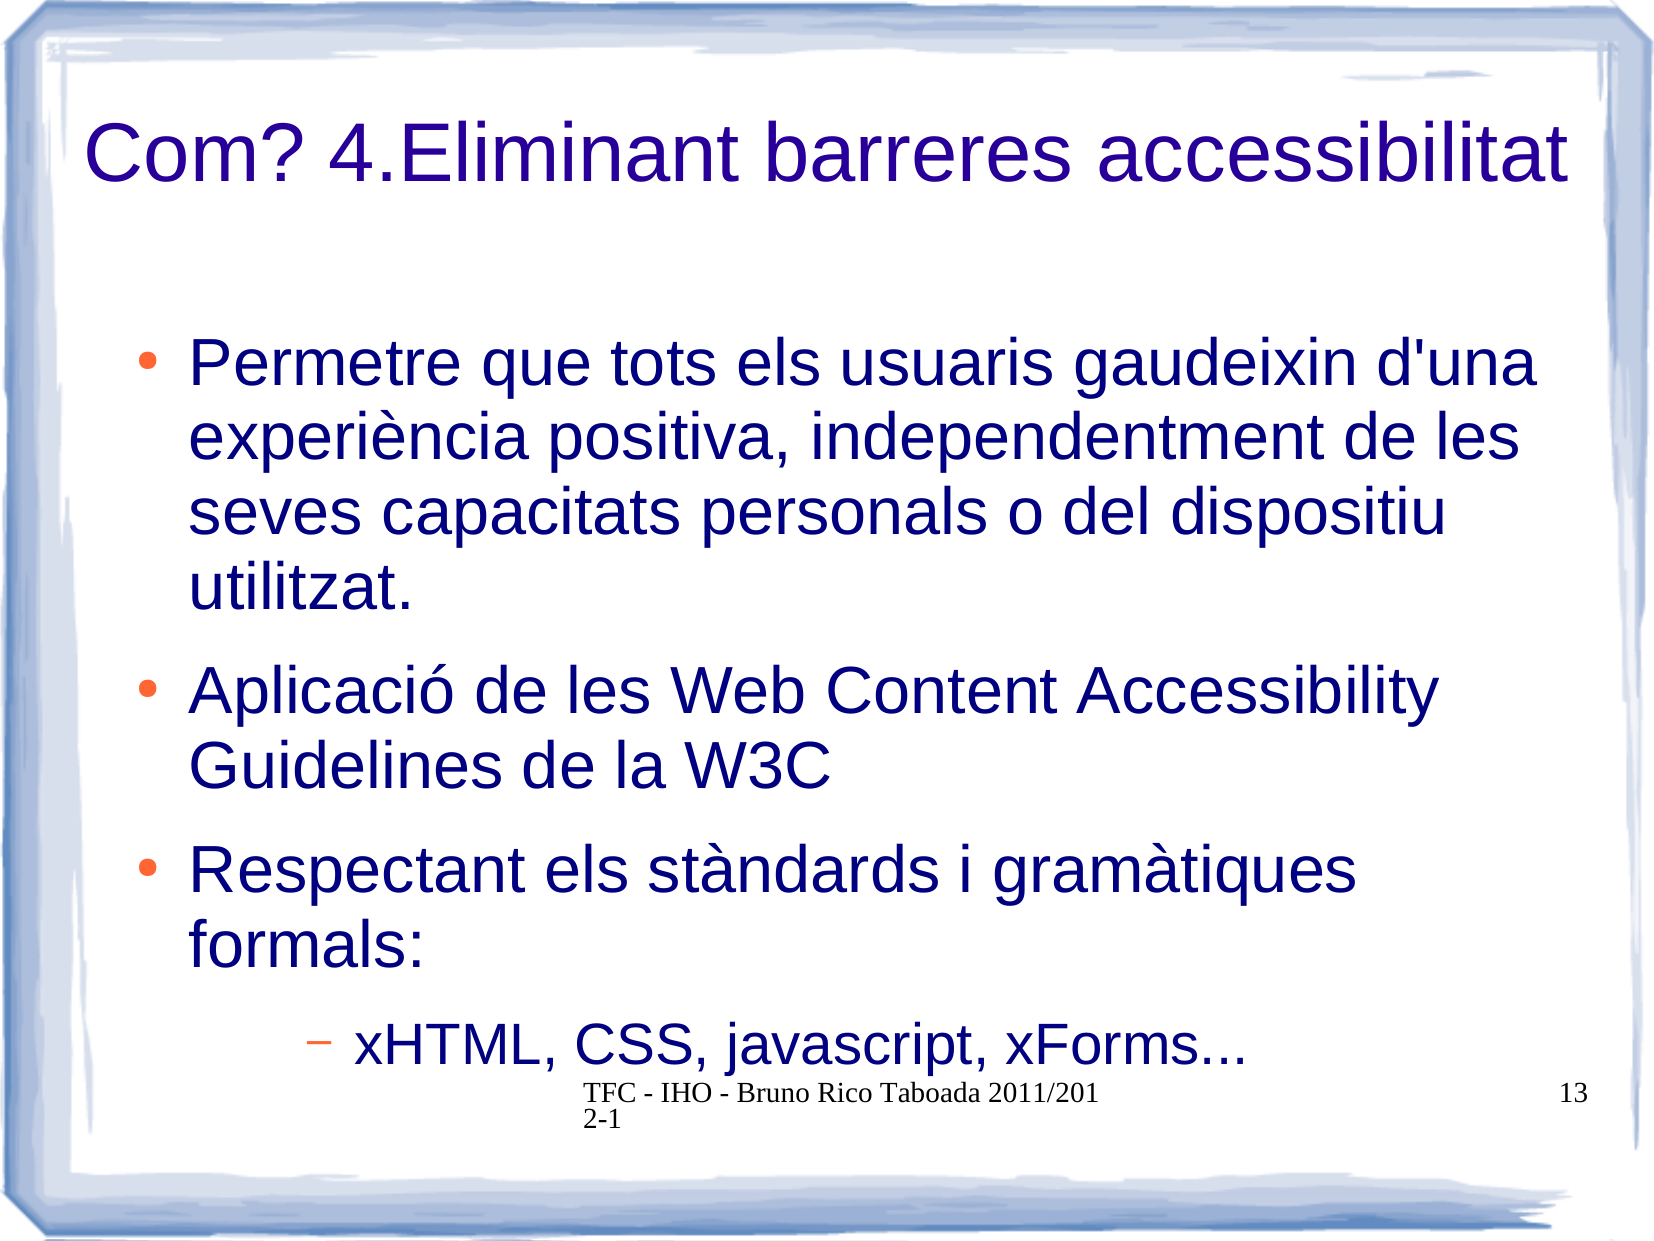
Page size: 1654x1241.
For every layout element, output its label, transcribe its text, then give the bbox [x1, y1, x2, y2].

title Com? 4.Eliminant barreres accessibilitat [82, 49, 1571, 257]
list Permetre que tots els usuaris gaudeixin d'una experiència positiva, independentment de les seves capacitats personals o del dispositiu utilitzat. Aplicació de les Web Content Accessibility Guidelines de la W3C Respectant els stàndards i gramàtiques formals: xHTML, CSS, javascript, xForms... [118, 324, 1571, 1167]
picture [0, 0, 1654, 1241]
